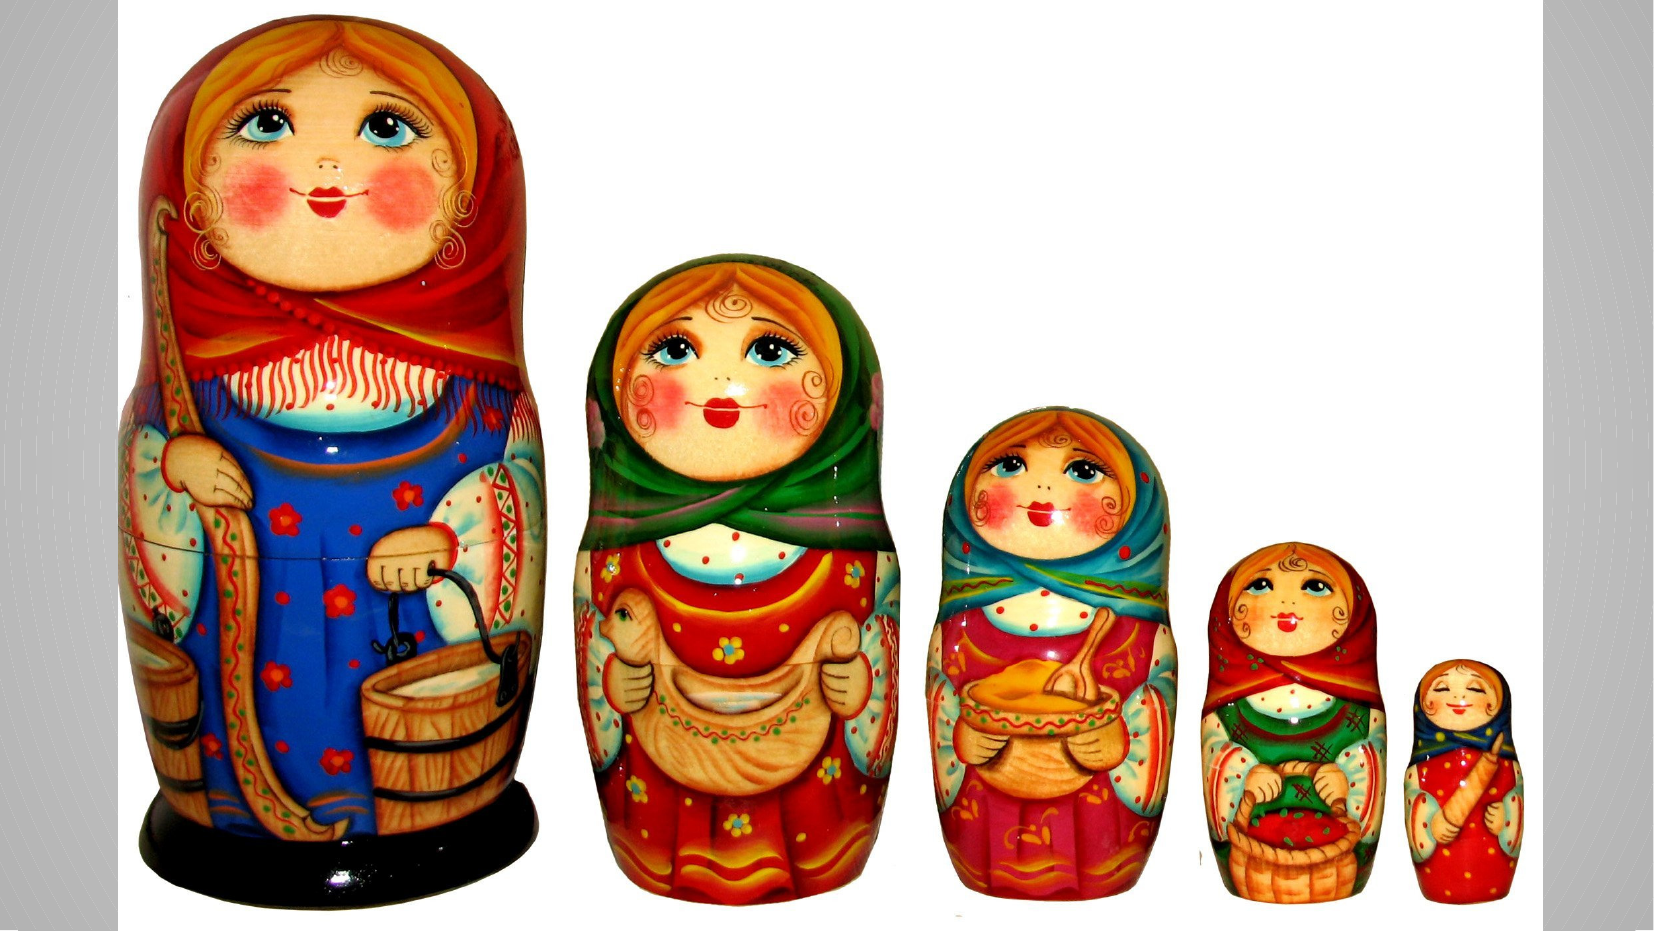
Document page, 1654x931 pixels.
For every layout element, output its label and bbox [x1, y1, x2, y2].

picture [118, 0, 1543, 931]
